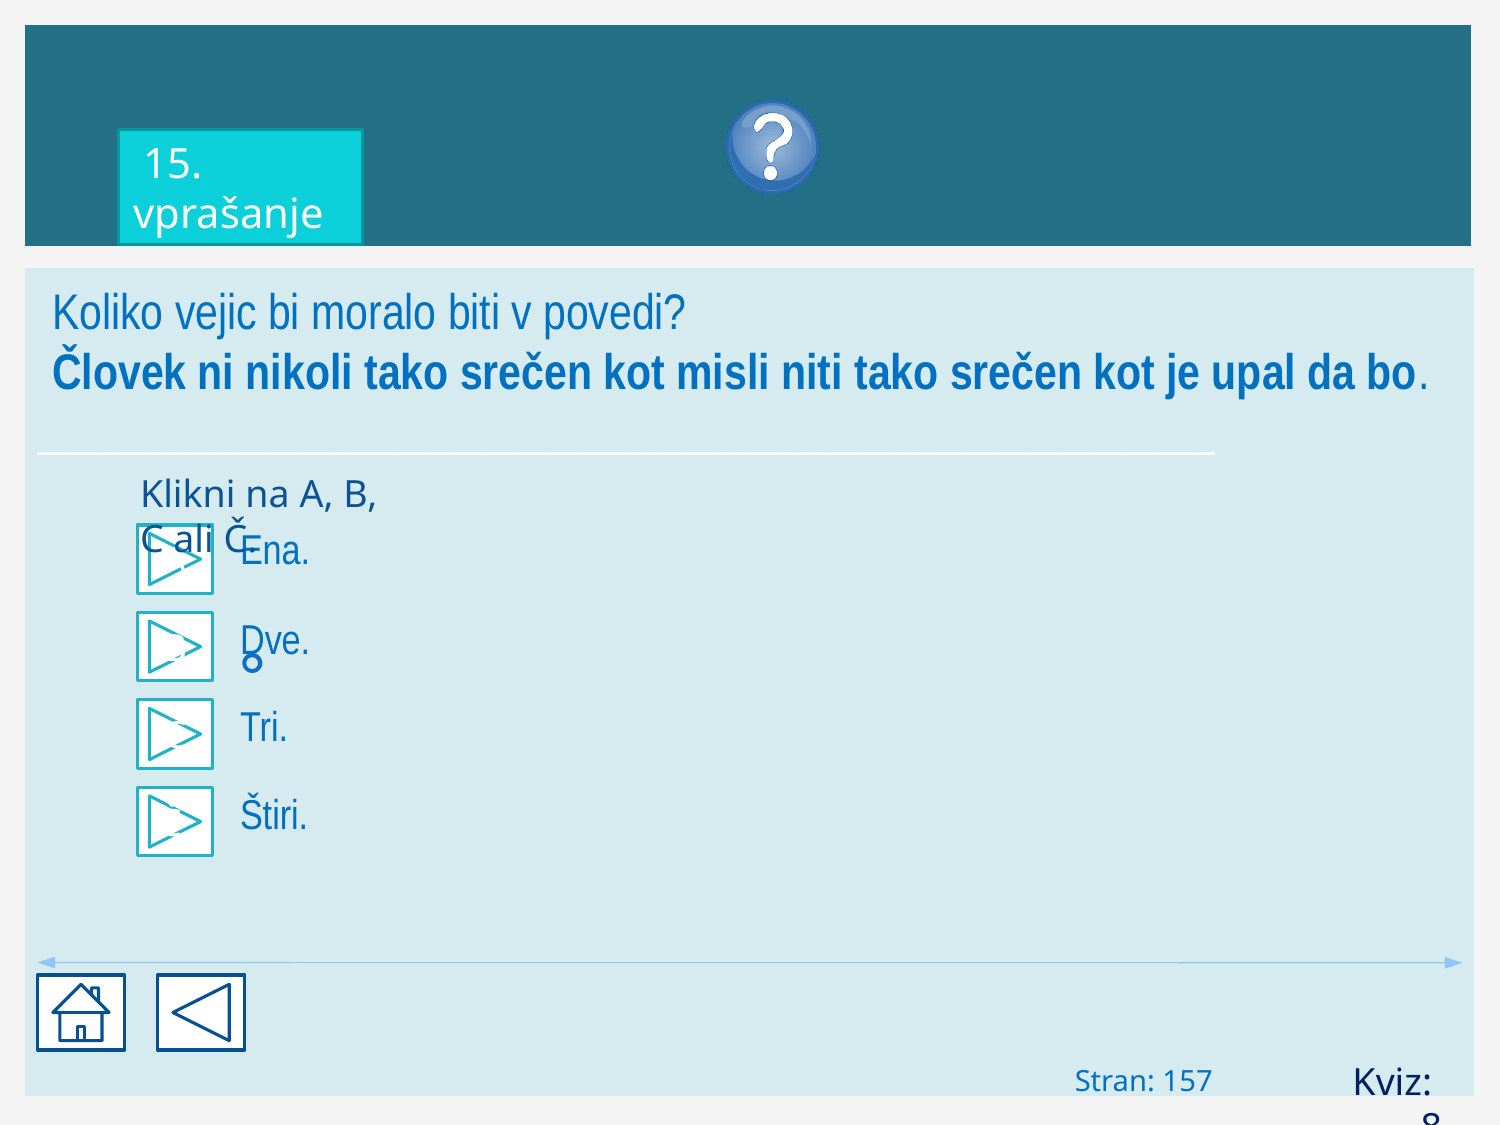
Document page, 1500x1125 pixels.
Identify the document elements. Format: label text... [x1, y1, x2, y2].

text_box Koliko vejic bi moralo biti v povedi? Človek ni nikoli tako srečen kot misli niti tako srečen kot je upal da bo. [37, 272, 1463, 404]
text_box Stran: 157 [975, 1055, 1313, 1106]
text_box [1426, 1116, 1435, 1124]
text_box Tri. [225, 692, 1351, 759]
text_box [0, 0, 1500, 1125]
text_box B [137, 612, 213, 681]
text_box C [137, 699, 213, 769]
text_box A [137, 524, 213, 594]
text_box Kviz: 8 [1337, 1050, 1475, 1111]
text_box 15. vprašanje [118, 129, 363, 195]
text_box Ena. [225, 515, 1351, 581]
text_box Klikni na A, B, C ali Č. [125, 466, 413, 524]
text_box Štiri. [225, 780, 1351, 846]
text_box Č. [137, 787, 213, 856]
picture [725, 100, 819, 194]
text_box ____________________________________________________________________________ [22, 404, 1488, 466]
text_box Dve. [225, 605, 1351, 671]
